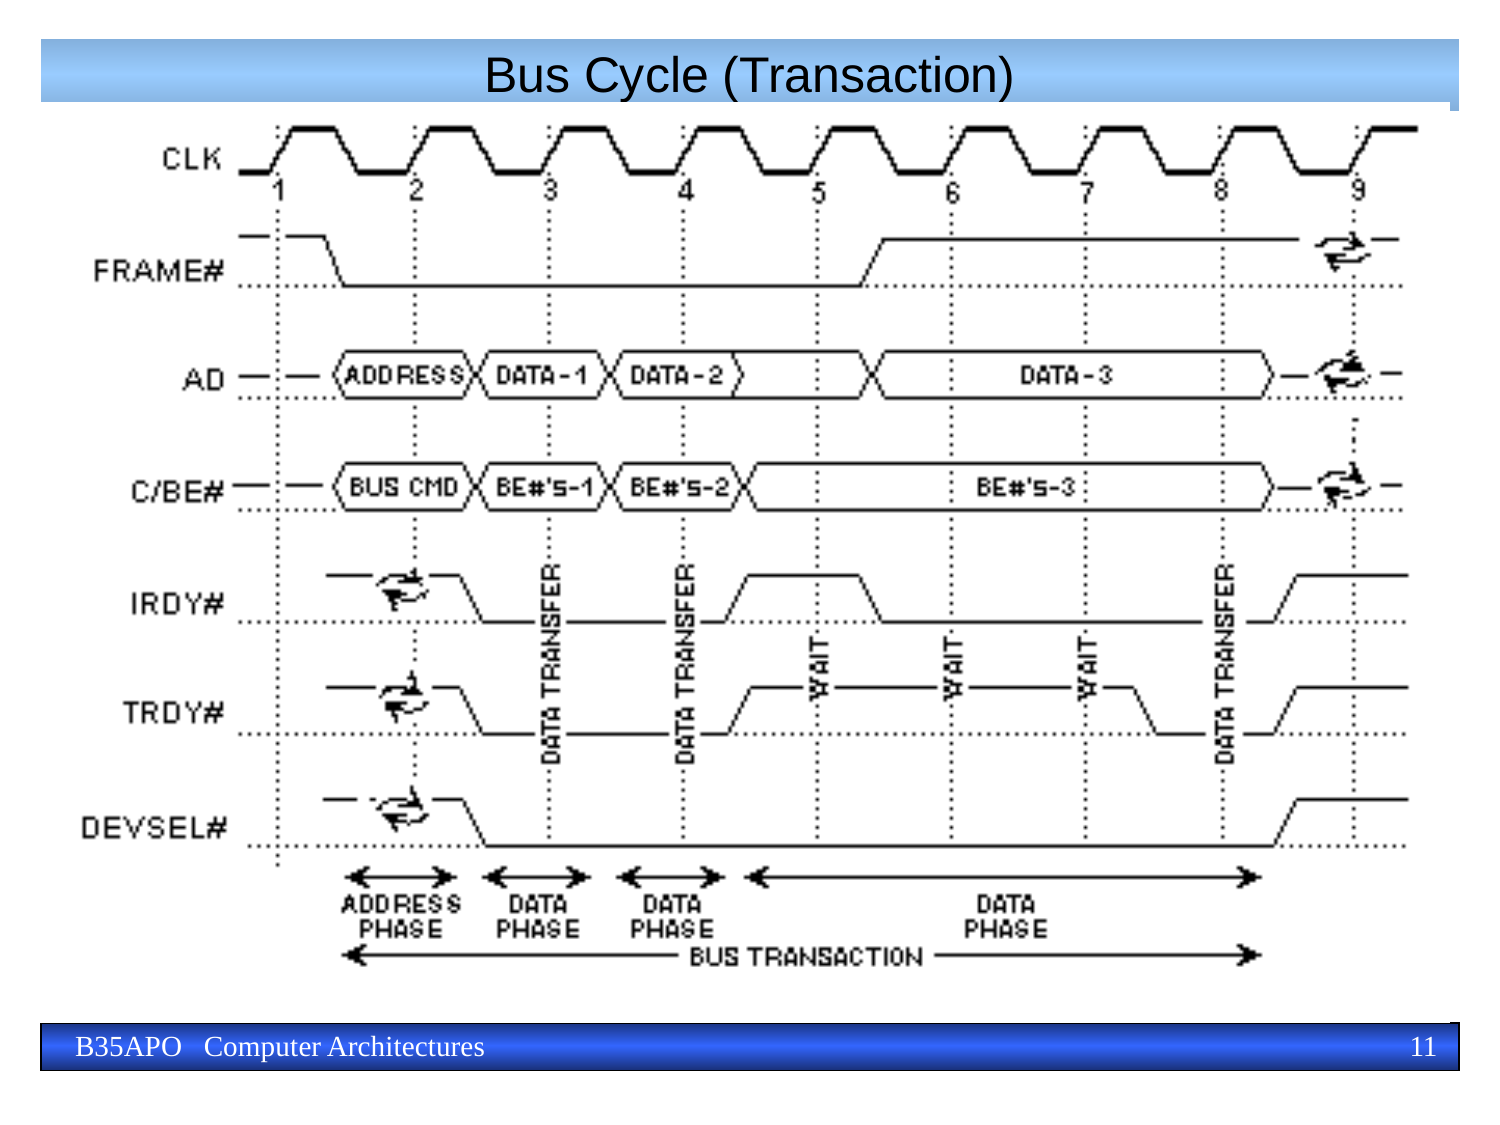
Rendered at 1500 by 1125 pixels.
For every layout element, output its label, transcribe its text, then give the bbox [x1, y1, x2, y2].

title Bus Cycle (Transaction) [41, 39, 1459, 111]
picture [37, 102, 1450, 1023]
